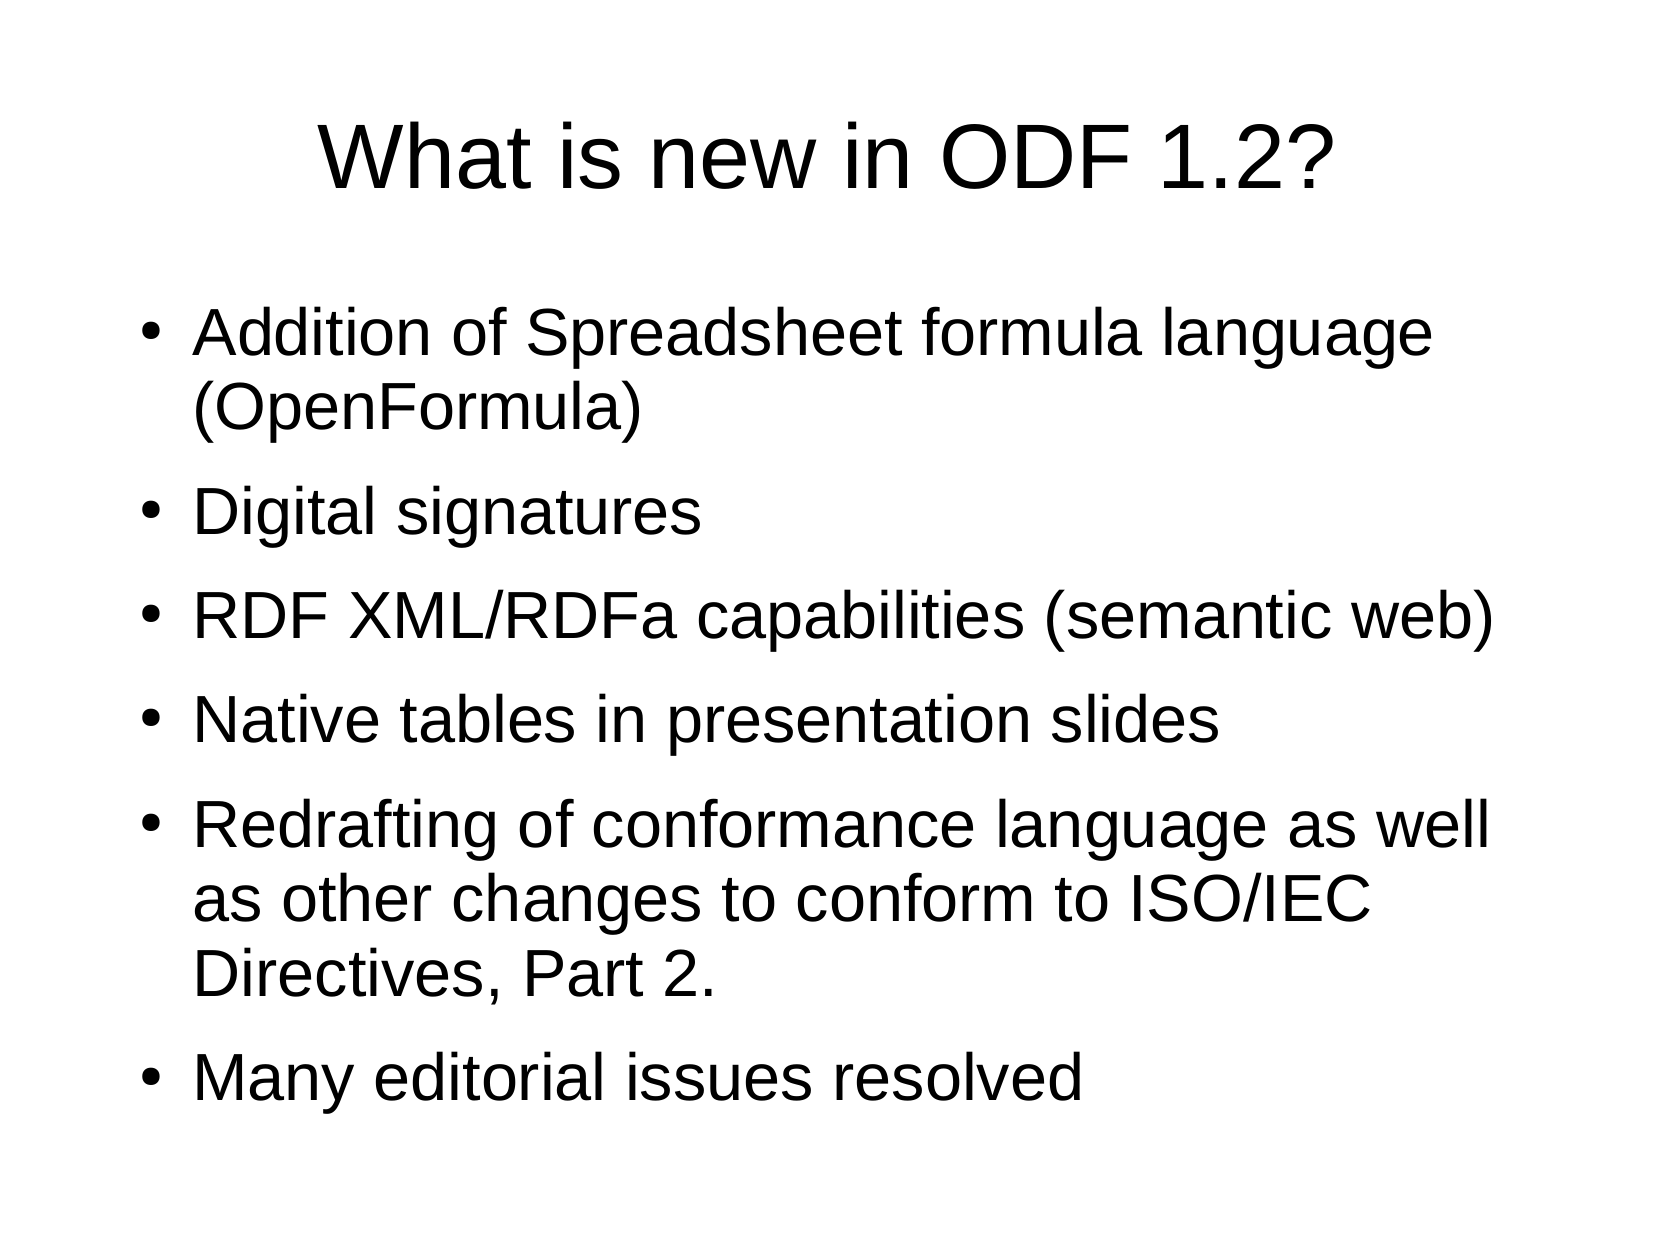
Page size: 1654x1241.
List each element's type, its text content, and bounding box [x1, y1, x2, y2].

list Addition of Spreadsheet formula language (OpenFormula) Digital signatures RDF XML/RDFa capabilities (semantic web) Native tables in presentation slides Redrafting of conformance language as well as other changes to conform to ISO/IEC Directives, Part 2. Many editorial issues resolved [121, 294, 1534, 1116]
title What is new in ODF 1.2? [121, 52, 1534, 261]
